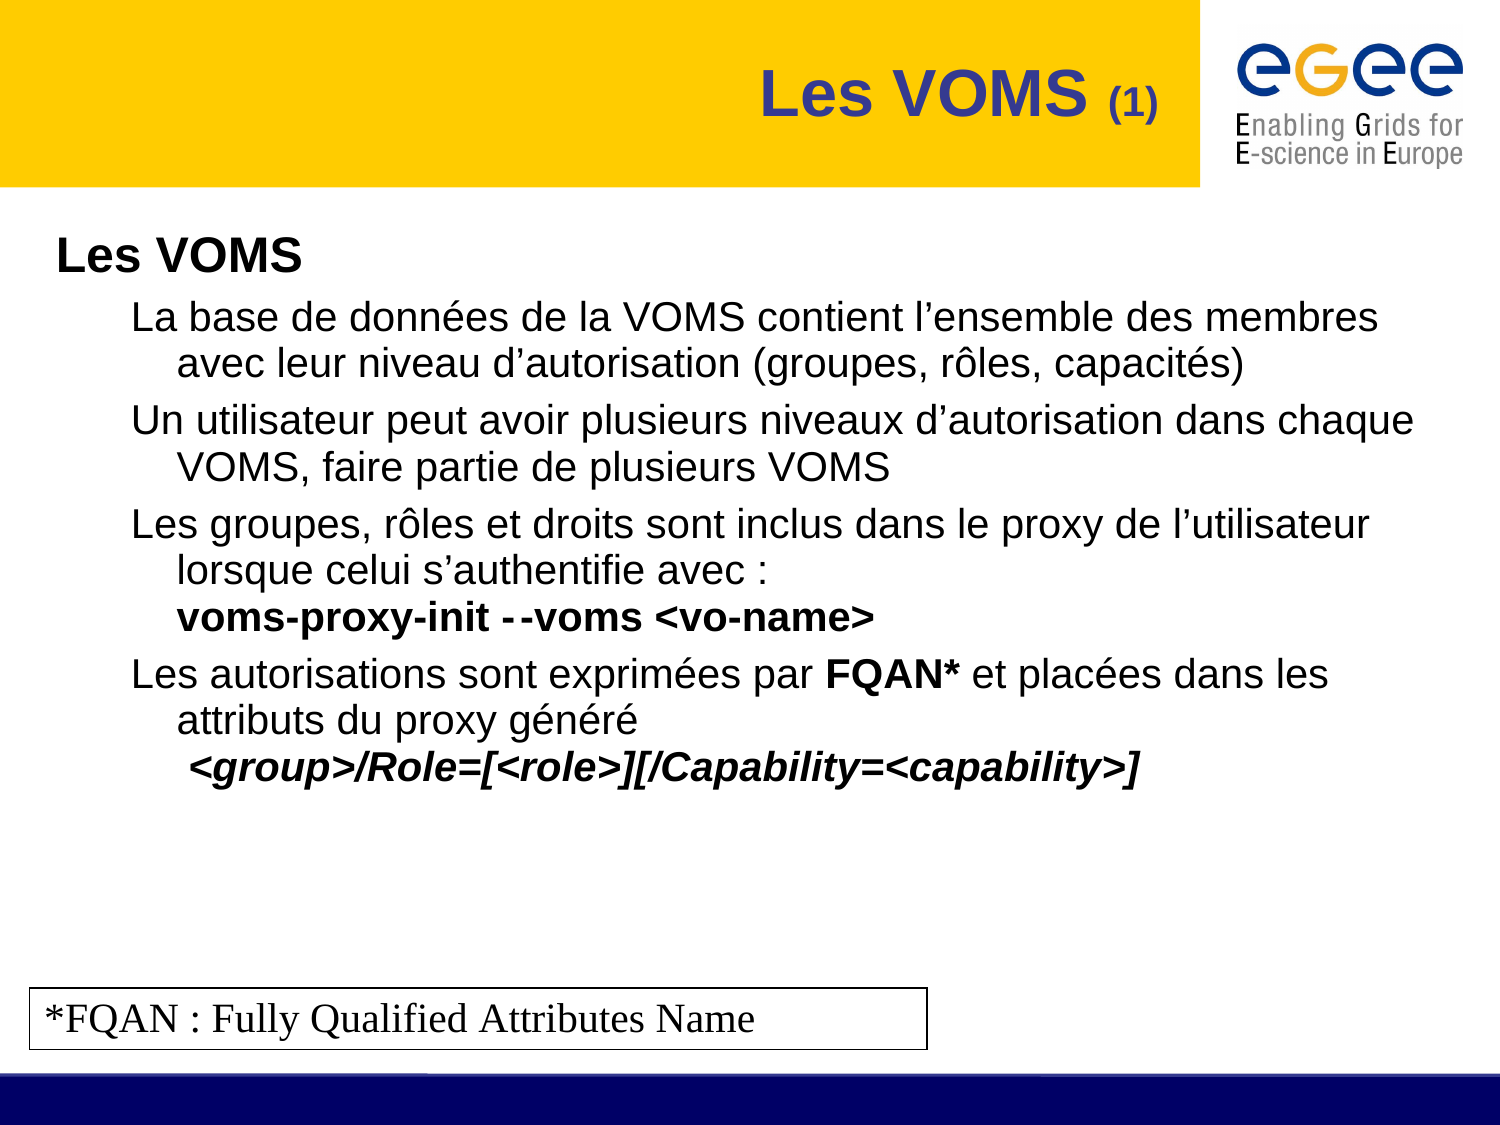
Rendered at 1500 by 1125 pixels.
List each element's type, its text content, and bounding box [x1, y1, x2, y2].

list Les VOMS La base de données de la VOMS contient l’ensemble des membres avec leur niveau d’autorisation (groupes, rôles, capacités) Un utilisateur peut avoir plusieurs niveaux d’autorisation dans chaque VOMS, faire partie de plusieurs VOMS Les groupes, rôles et droits sont inclus dans le proxy de l’utilisateur lorsque celui s’authentifie avec : voms-proxy-init - -voms <vo-name> Les autorisations sont exprimées par FQAN* et placées dans les attributs du proxy généré <group>/Role=[<role>][/Capability=<capability>] [41, 219, 1471, 1000]
picture [1237, 24, 1463, 169]
title Les VOMS (1) [12, 35, 1174, 152]
text_box *FQAN : Fully Qualified Attributes Name [29, 987, 928, 1050]
